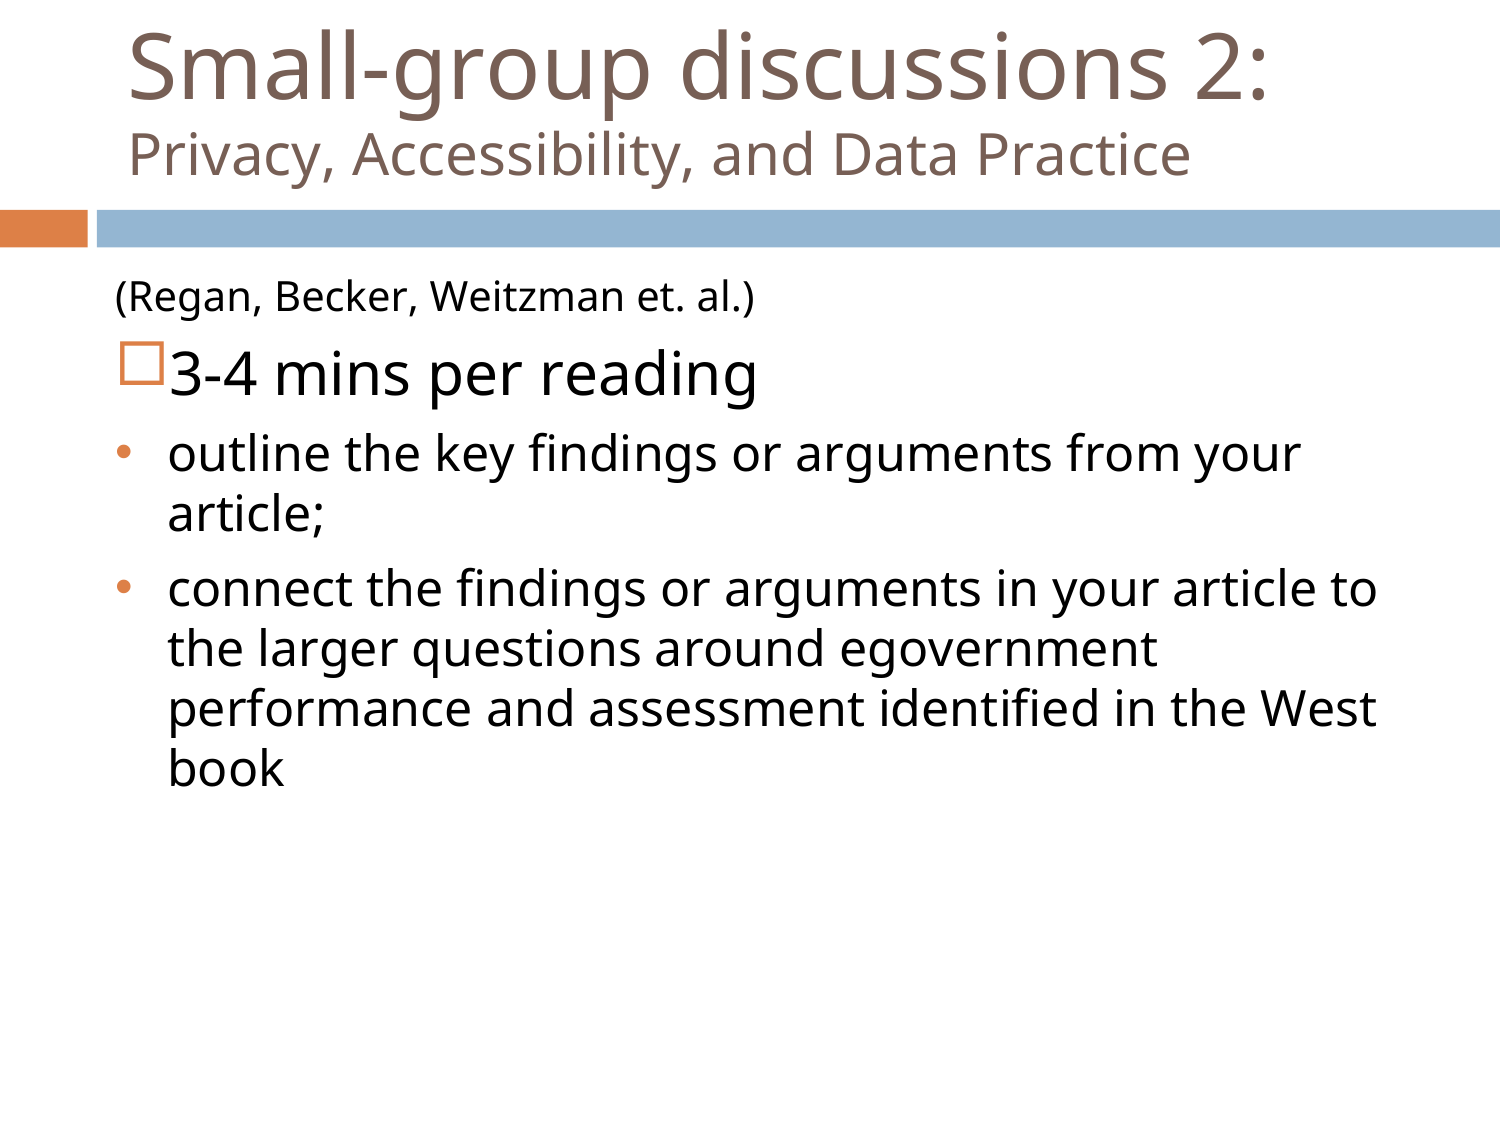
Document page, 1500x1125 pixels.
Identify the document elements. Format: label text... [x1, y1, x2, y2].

text_box (Regan, Becker, Weitzman et. al.) 3-4 mins per reading outline the key findings or arguments from your article; connect the findings or arguments in your article to the larger questions around egovernment performance and assessment identified in the West book [100, 262, 1439, 1001]
text_box Small-group discussions 2: Privacy, Accessibility, and Data Practice [112, 0, 1451, 276]
